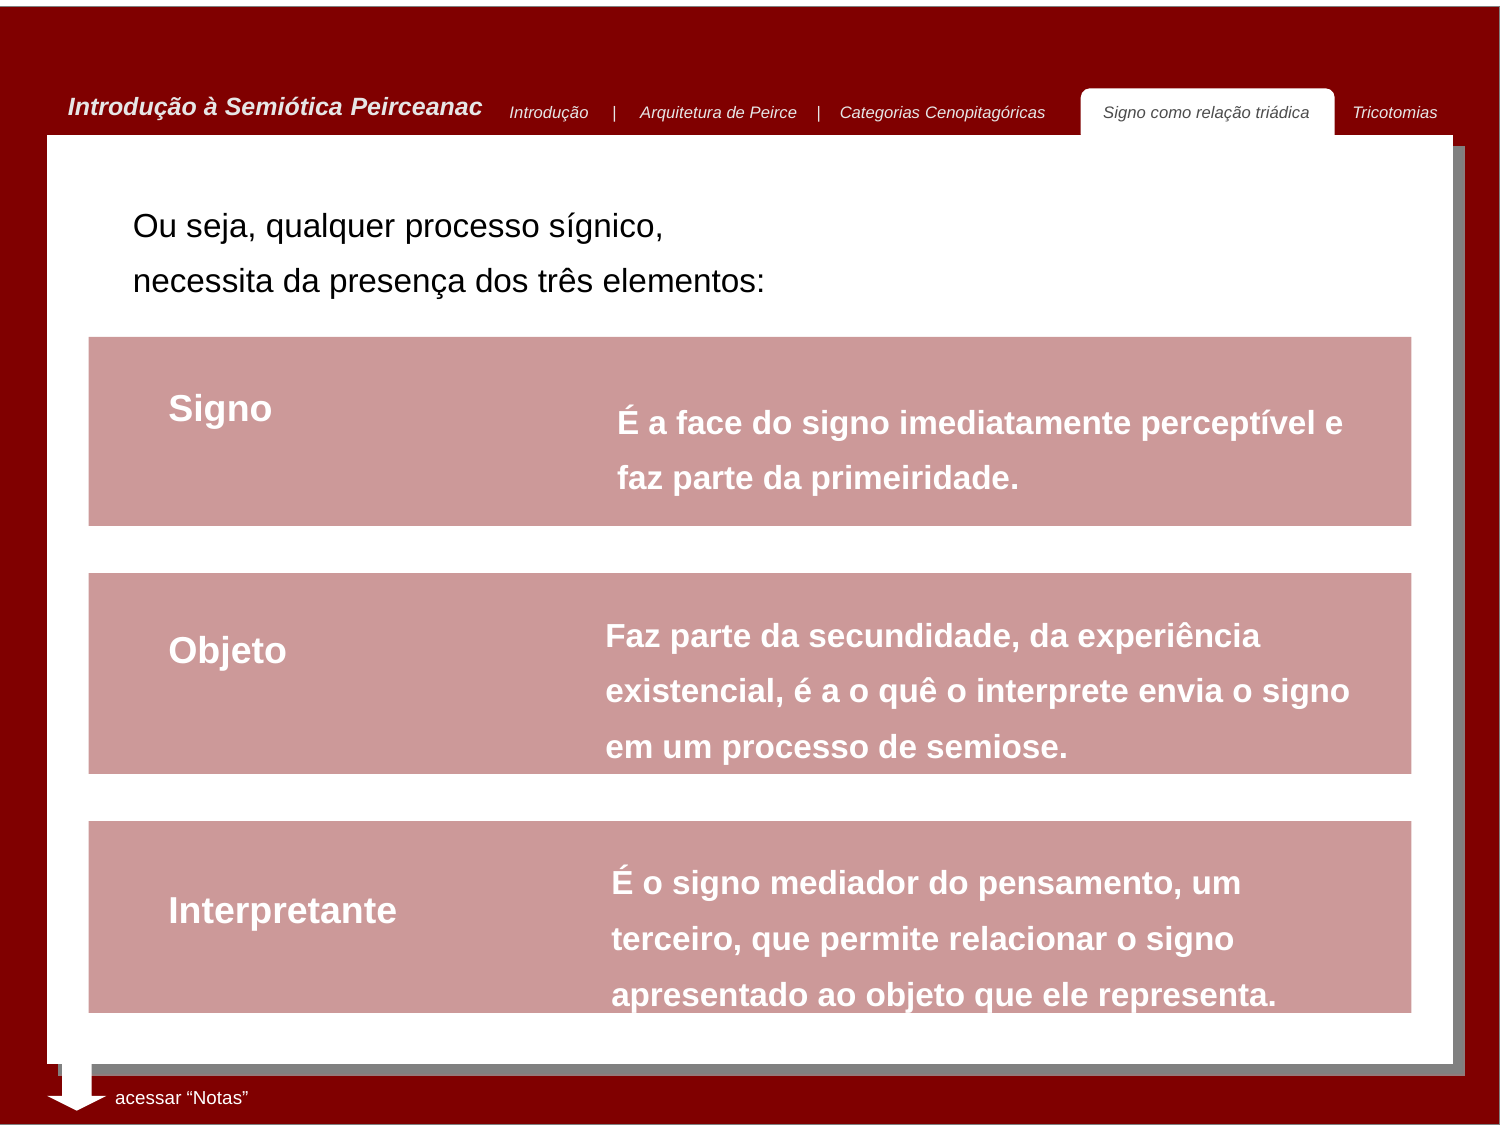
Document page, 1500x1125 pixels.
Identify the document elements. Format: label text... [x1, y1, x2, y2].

text_box [88, 336, 1412, 526]
text_box [911, 1008, 987, 1013]
text_box Signo [153, 380, 288, 473]
text_box [992, 1008, 1131, 1013]
text_box [88, 573, 1412, 774]
text_box Objeto [153, 622, 303, 715]
text_box acessar “Notas” [100, 1080, 278, 1117]
text_box Interpretante [153, 882, 413, 975]
text_box [88, 821, 1412, 1013]
text_box É a face do signo imediatamente perceptível e faz parte da primeiridade. [602, 378, 1380, 489]
text_box Ou seja, qualquer processo sígnico, necessita da presença dos três elementos: [118, 181, 1075, 336]
text_box Faz parte da secundidade, da experiência existencial, é a o quê o interprete envia o signo em um processo de semiose. [590, 591, 1368, 760]
text_box [636, 1008, 908, 1013]
text_box [47, 1051, 100, 1111]
text_box É o signo mediador do pensamento, um terceiro, que permite relacionar o signo apresentado ao objeto que ele representa. [596, 839, 1374, 1008]
